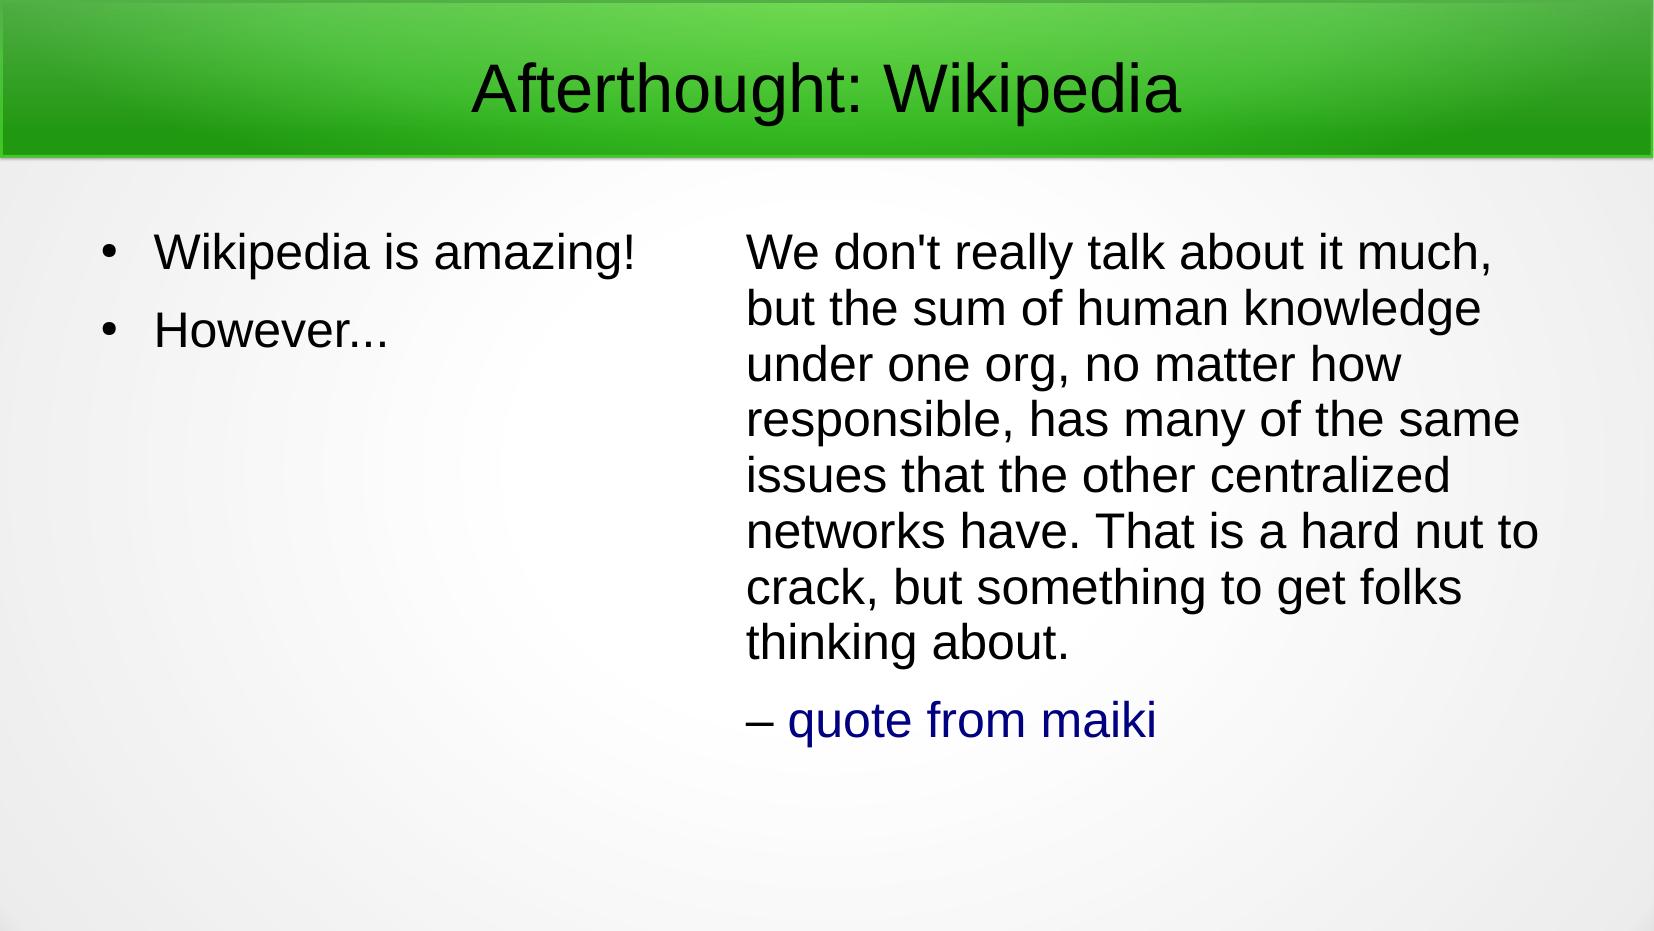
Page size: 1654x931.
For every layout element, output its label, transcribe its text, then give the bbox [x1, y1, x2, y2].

list Wikipedia is amazing! However... [82, 224, 675, 764]
title Afterthought: Wikipedia [82, 35, 1571, 142]
list We don't really talk about it much, but the sum of human knowledge under one org, no matter how responsible, has many of the same issues that the other centralized networks have. That is a hard nut to crack, but something to get folks thinking about. – quote from maiki [675, 224, 1572, 764]
